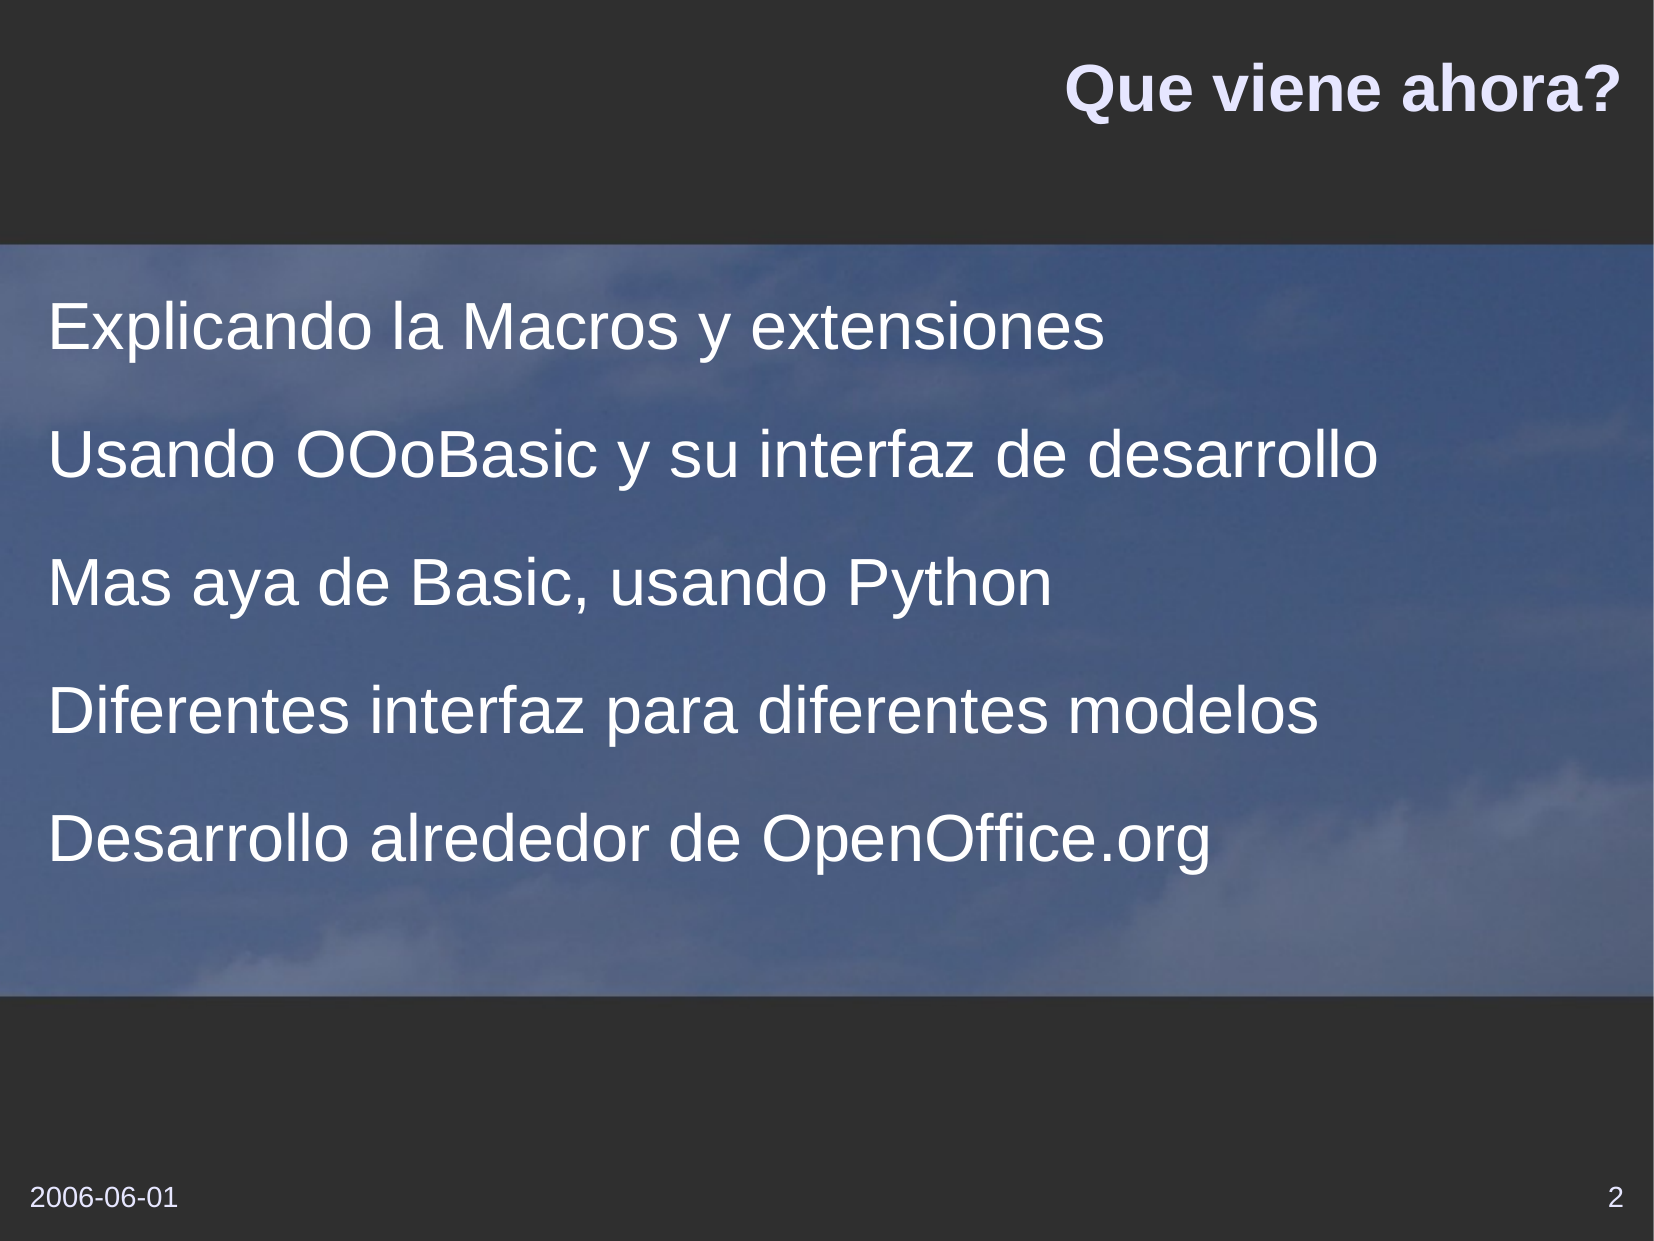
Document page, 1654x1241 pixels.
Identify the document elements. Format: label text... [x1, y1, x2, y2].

list Explicando la Macros y extensiones Usando OOoBasic y su interfaz de desarrollo Mas aya de Basic, usando Python Diferentes interfaz para diferentes modelos Desarrollo alrededor de OpenOffice.org [29, 289, 1625, 999]
title Que viene ahora? [29, 29, 1625, 148]
picture [0, 0, 1654, 1241]
